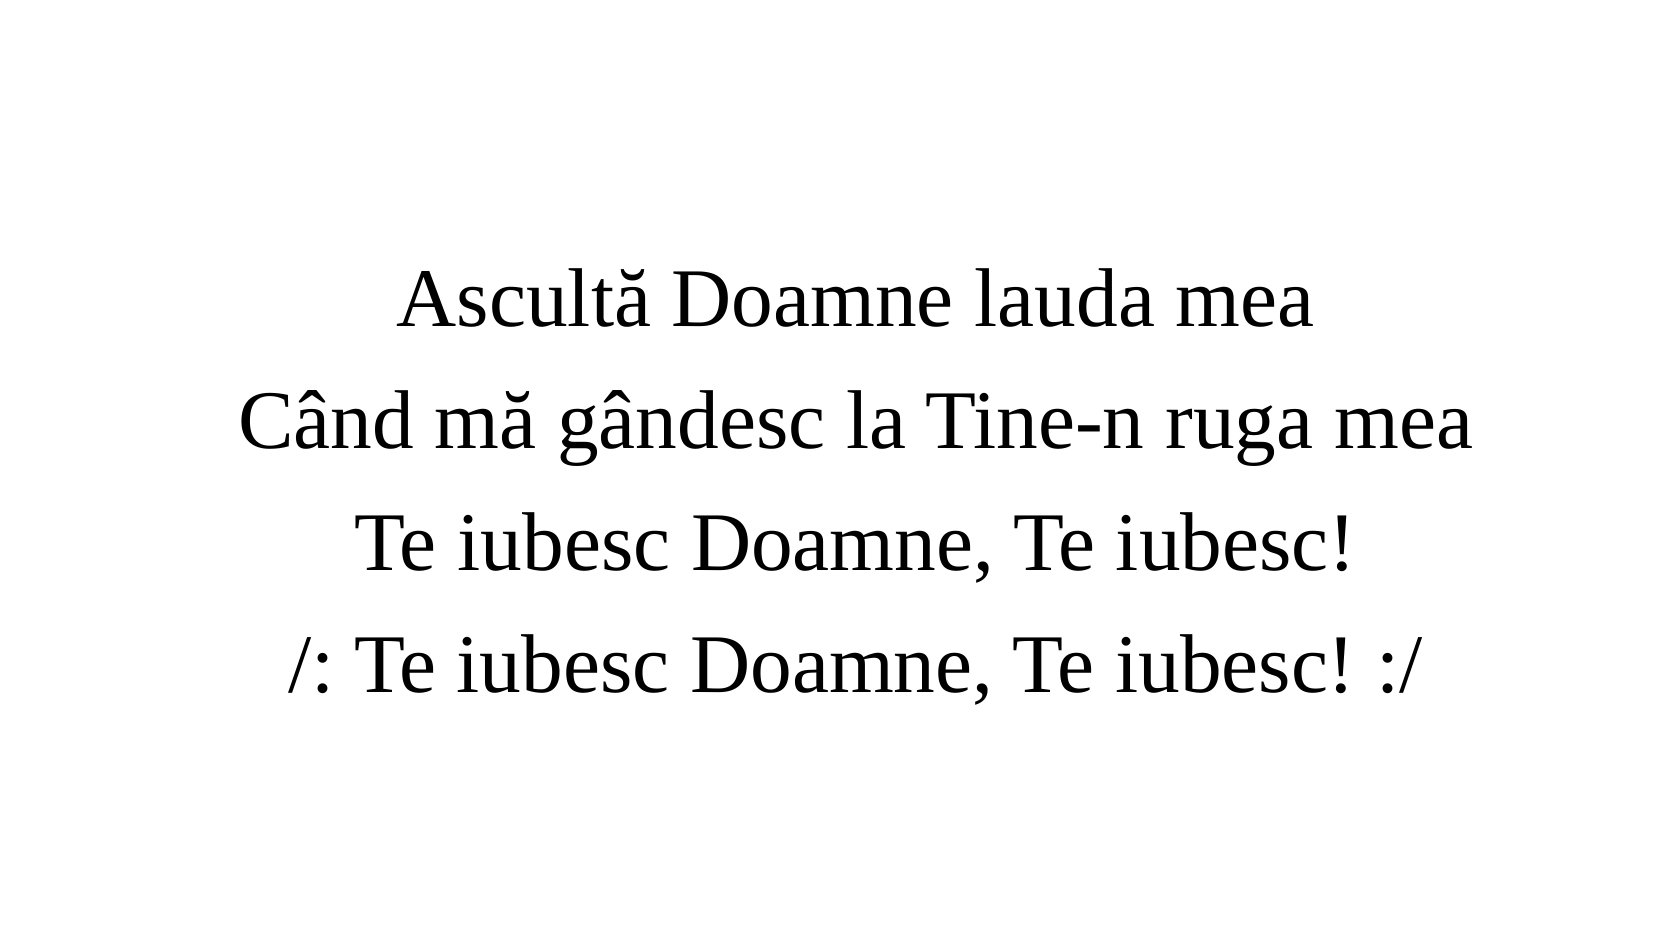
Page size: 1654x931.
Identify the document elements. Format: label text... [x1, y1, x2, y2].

subtitle Ascultă Doamne lauda mea Când mă gândesc la Tine-n ruga mea Te iubesc Doamne, Te iubesc! /: Te iubesc Doamne, Te iubesc! :/ [153, 239, 1560, 713]
